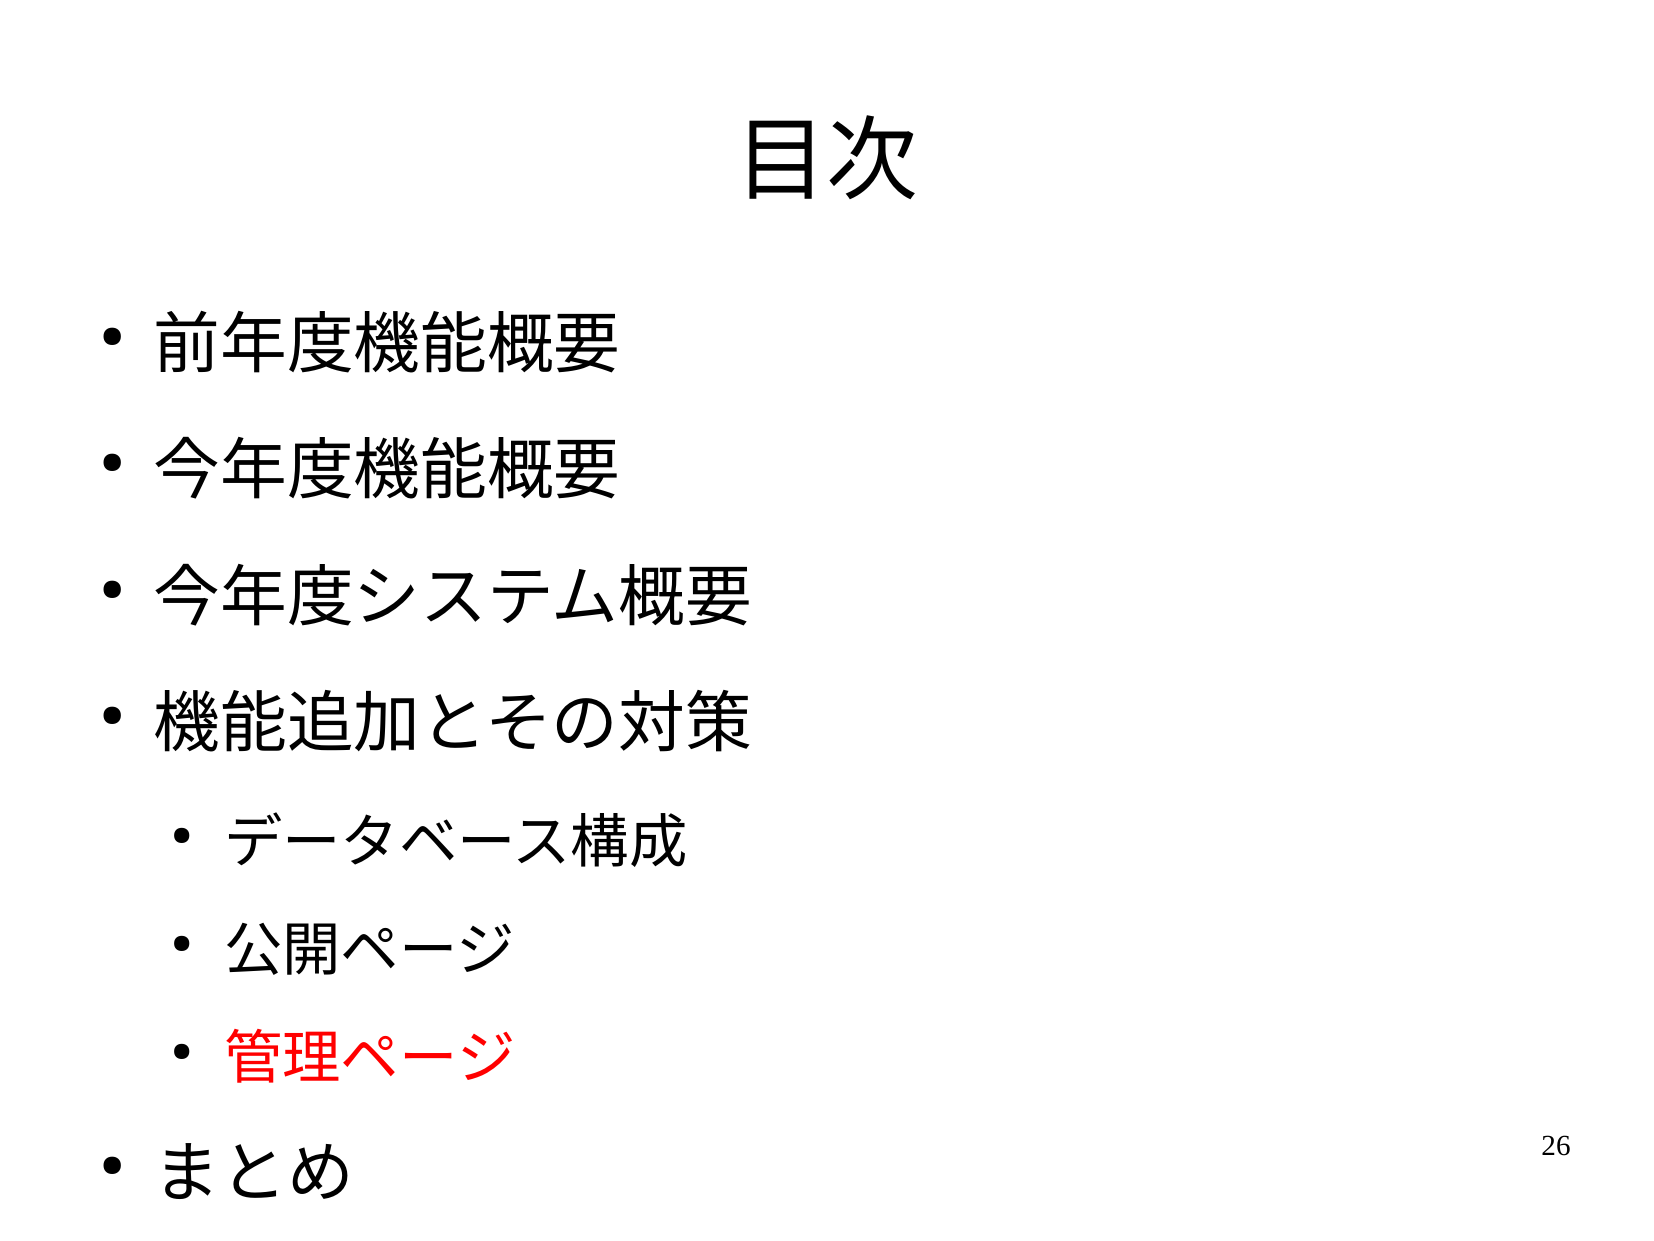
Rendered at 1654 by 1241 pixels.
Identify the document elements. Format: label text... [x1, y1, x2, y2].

title 目次 [82, 49, 1571, 257]
list 前年度機能概要 今年度機能概要 今年度システム概要 機能追加とその対策 データベース構成 公開ページ 管理ページ まとめ デモ 今後の課題 [82, 290, 1571, 1181]
